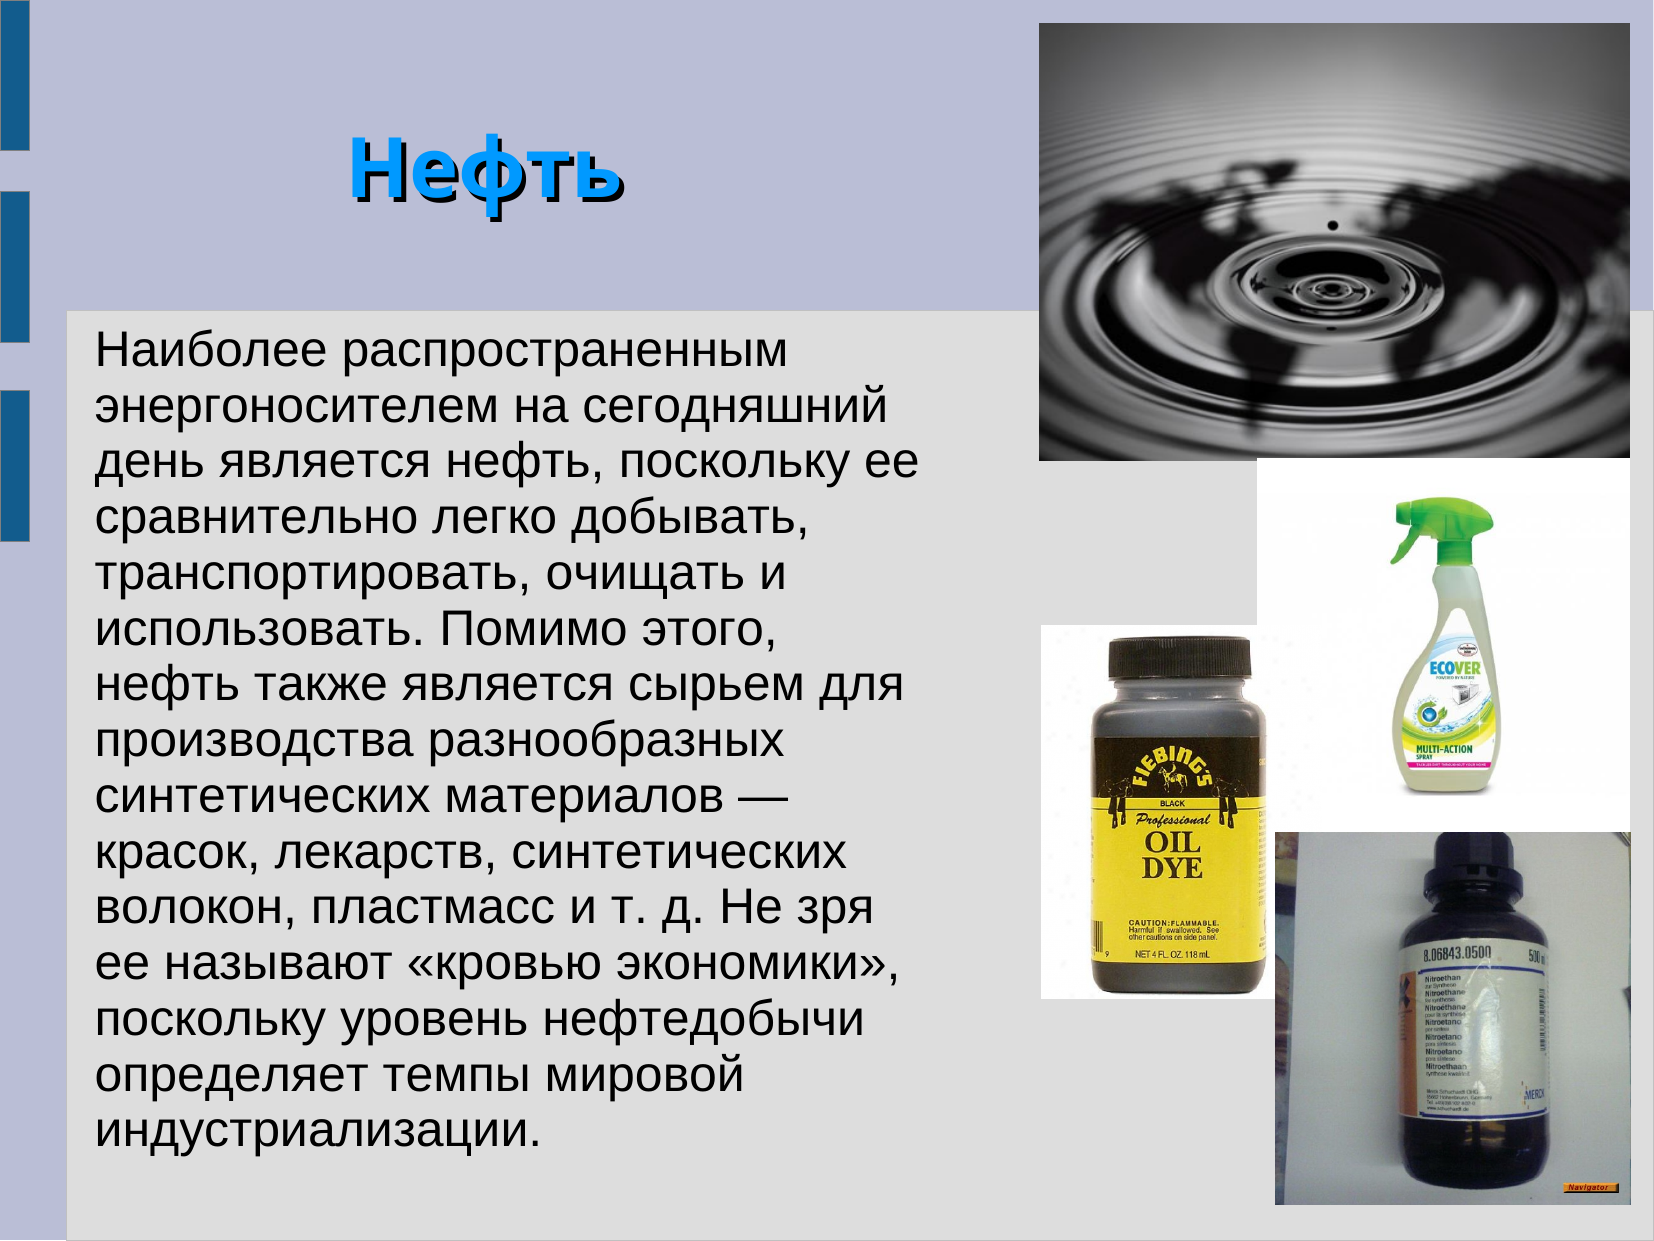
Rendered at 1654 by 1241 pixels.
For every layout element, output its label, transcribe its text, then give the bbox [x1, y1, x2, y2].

title Нефть [11, 82, 957, 249]
picture [1039, 23, 1631, 1205]
list Наиболее распространенным энергоносителем на сегодняшний день является нефть, поскольку ее сравнительно легко добывать, транспортировать, очищать и использовать. Помимо этого, нефть также является сырьем для производства разнообразных синтетических материалов — красок, лекарств, синтетических волокон, пластмасс и т. д. Не зря ее называют «кровью экономики», поскольку уровень нефтедобычи определяет темпы мировой индустриализации. [23, 321, 937, 1158]
